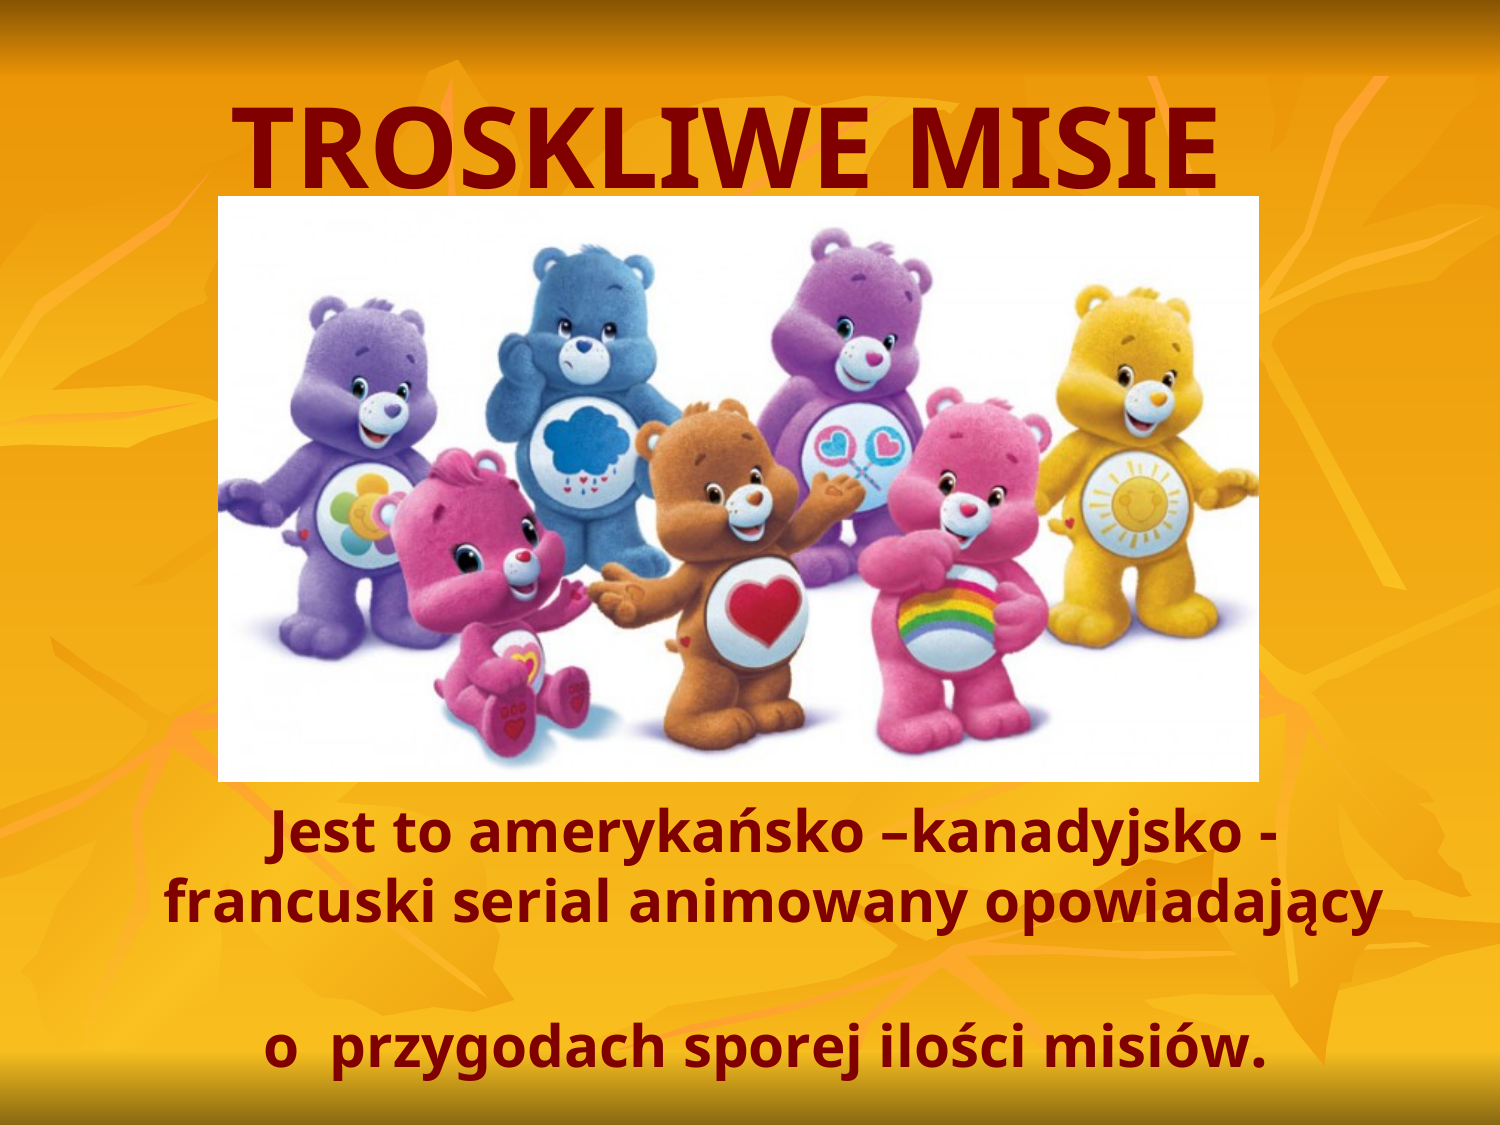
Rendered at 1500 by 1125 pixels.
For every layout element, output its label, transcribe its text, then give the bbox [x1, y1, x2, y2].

picture [218, 196, 1259, 782]
title TROSKLIWE MISIE [135, 54, 1317, 232]
text_box Jest to amerykańsko –kanadyjsko -francuski serial animowany opowiadający o przygodach sporej ilości misiów. [147, 786, 1400, 1088]
